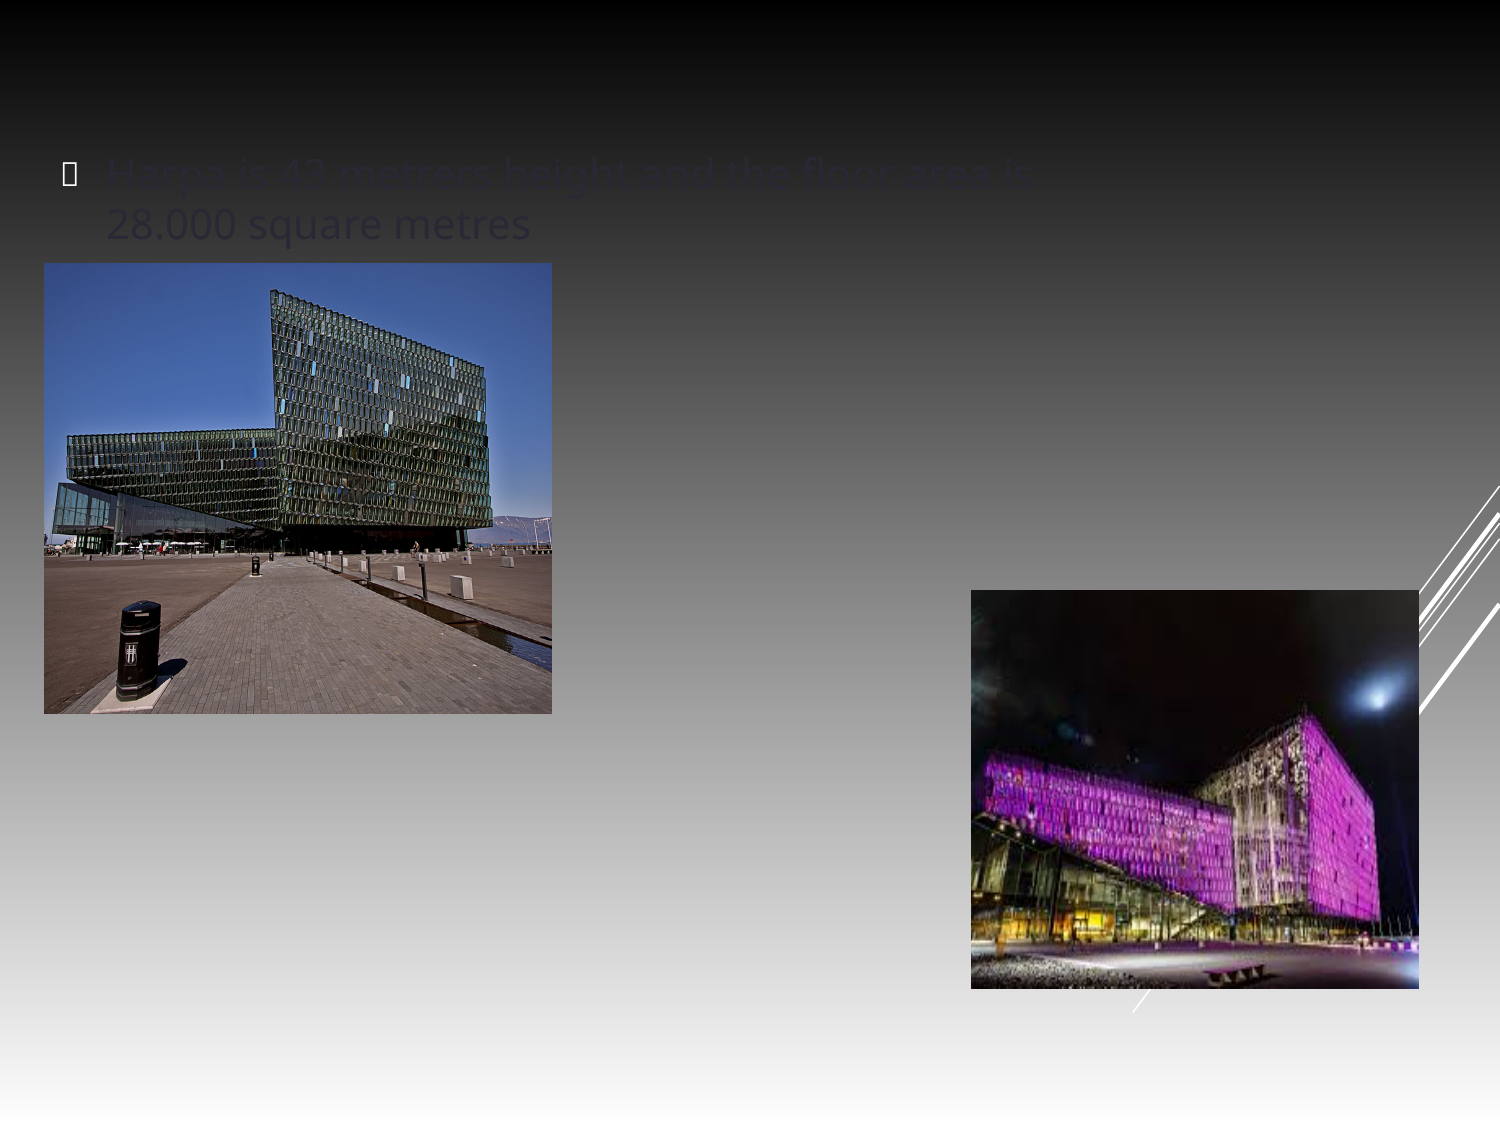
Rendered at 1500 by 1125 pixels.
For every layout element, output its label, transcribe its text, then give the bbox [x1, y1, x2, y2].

picture [44, 263, 552, 715]
list Harpa is 43 metrers height and the floor area is 28.000 square metres [44, 140, 1095, 387]
picture [971, 590, 1419, 989]
